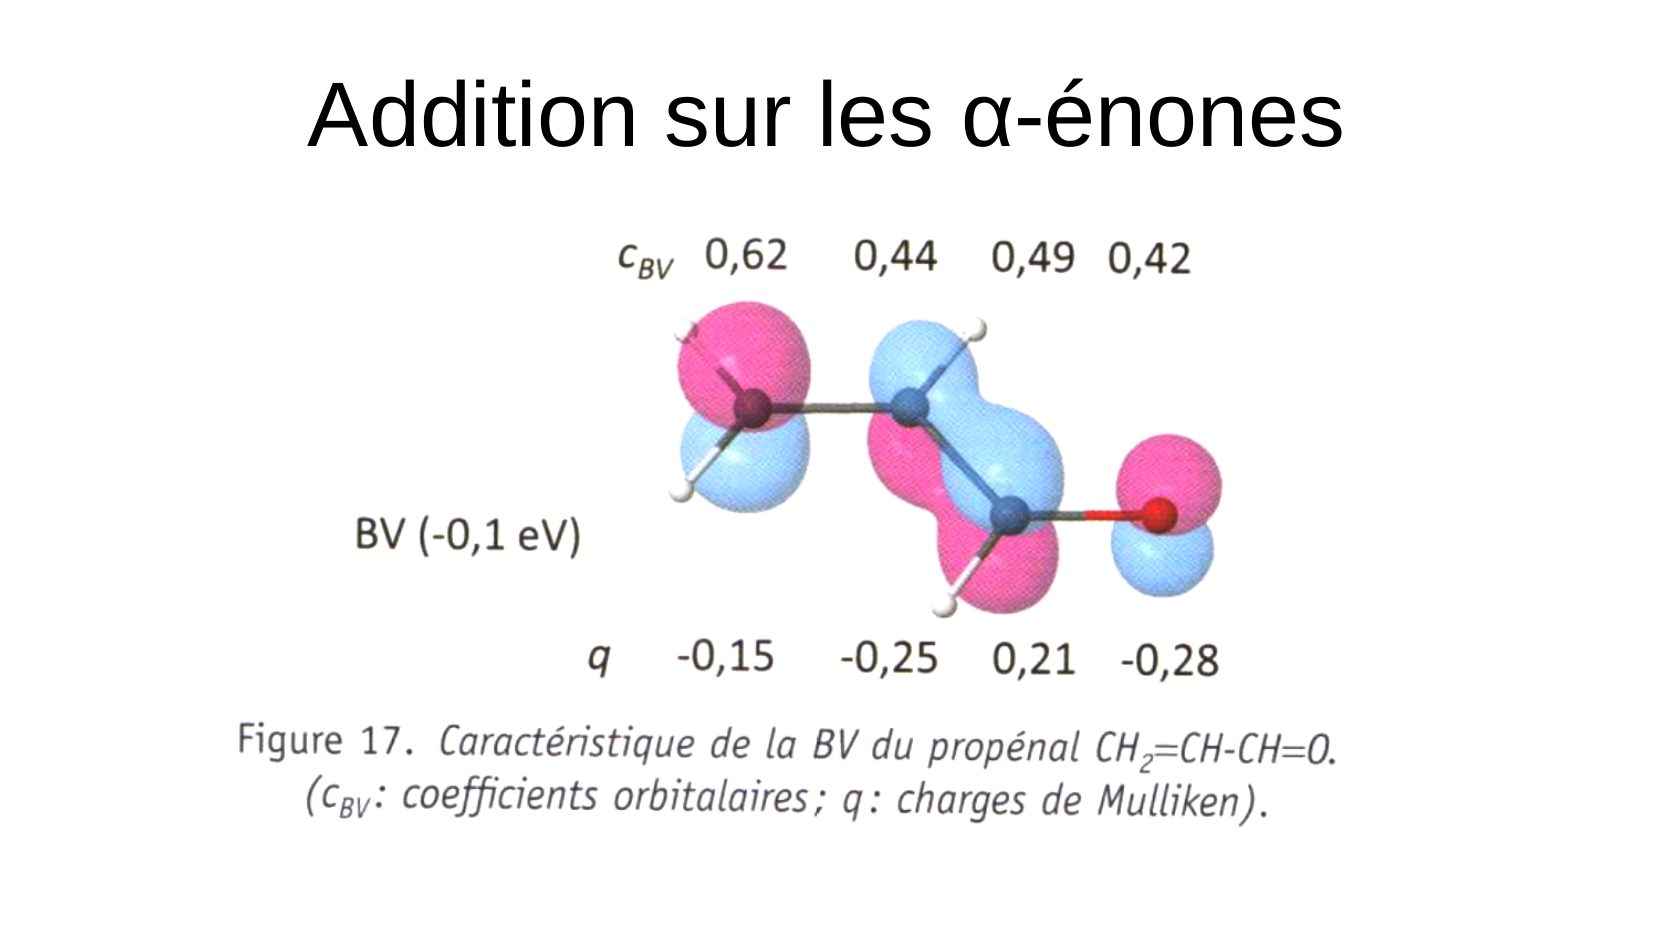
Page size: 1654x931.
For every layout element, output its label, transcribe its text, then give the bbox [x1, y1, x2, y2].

title Addition sur les α-énones [82, 37, 1571, 193]
picture [224, 201, 1394, 851]
